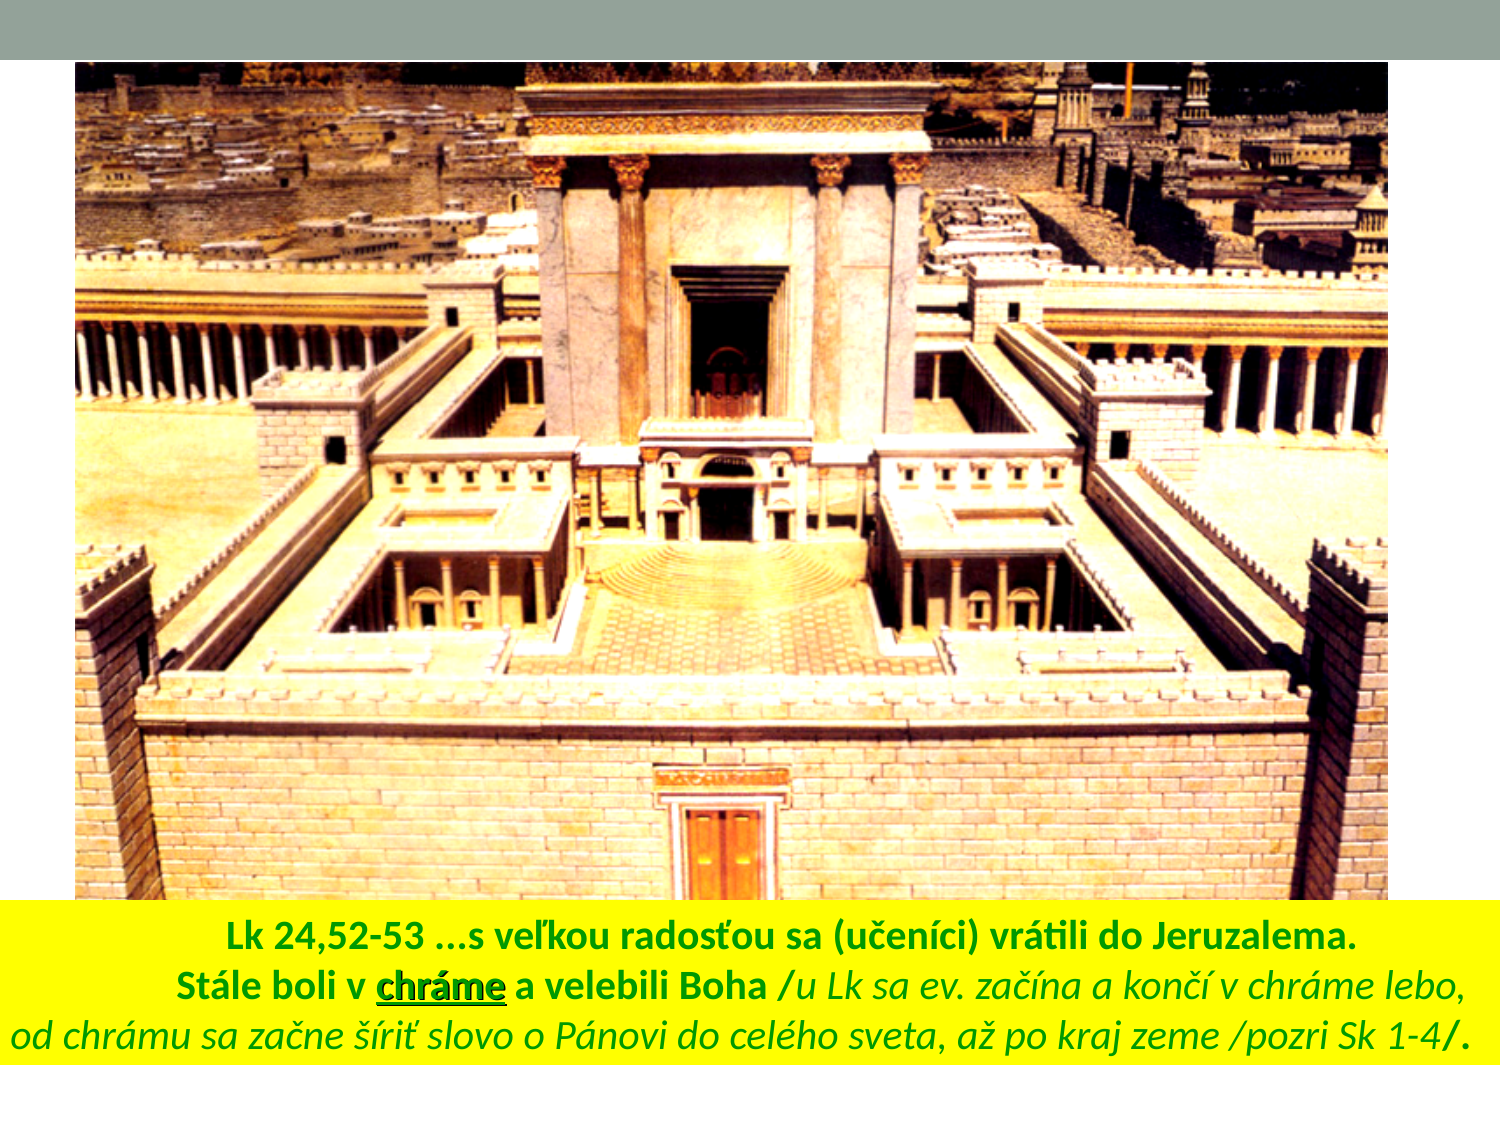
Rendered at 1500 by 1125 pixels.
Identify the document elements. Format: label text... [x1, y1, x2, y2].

picture [75, 62, 1388, 900]
text_box Lk 24,52-53 ...s veľkou radosťou sa (učeníci) vrátili do Jeruzalema. Stále boli v chráme a velebili Boha /u Lk sa ev. začína a končí v chráme lebo, od chrámu sa začne šíriť slovo o Pánovi do celého sveta, až po kraj zeme /pozri Sk 1-4/. [0, 900, 1500, 1065]
